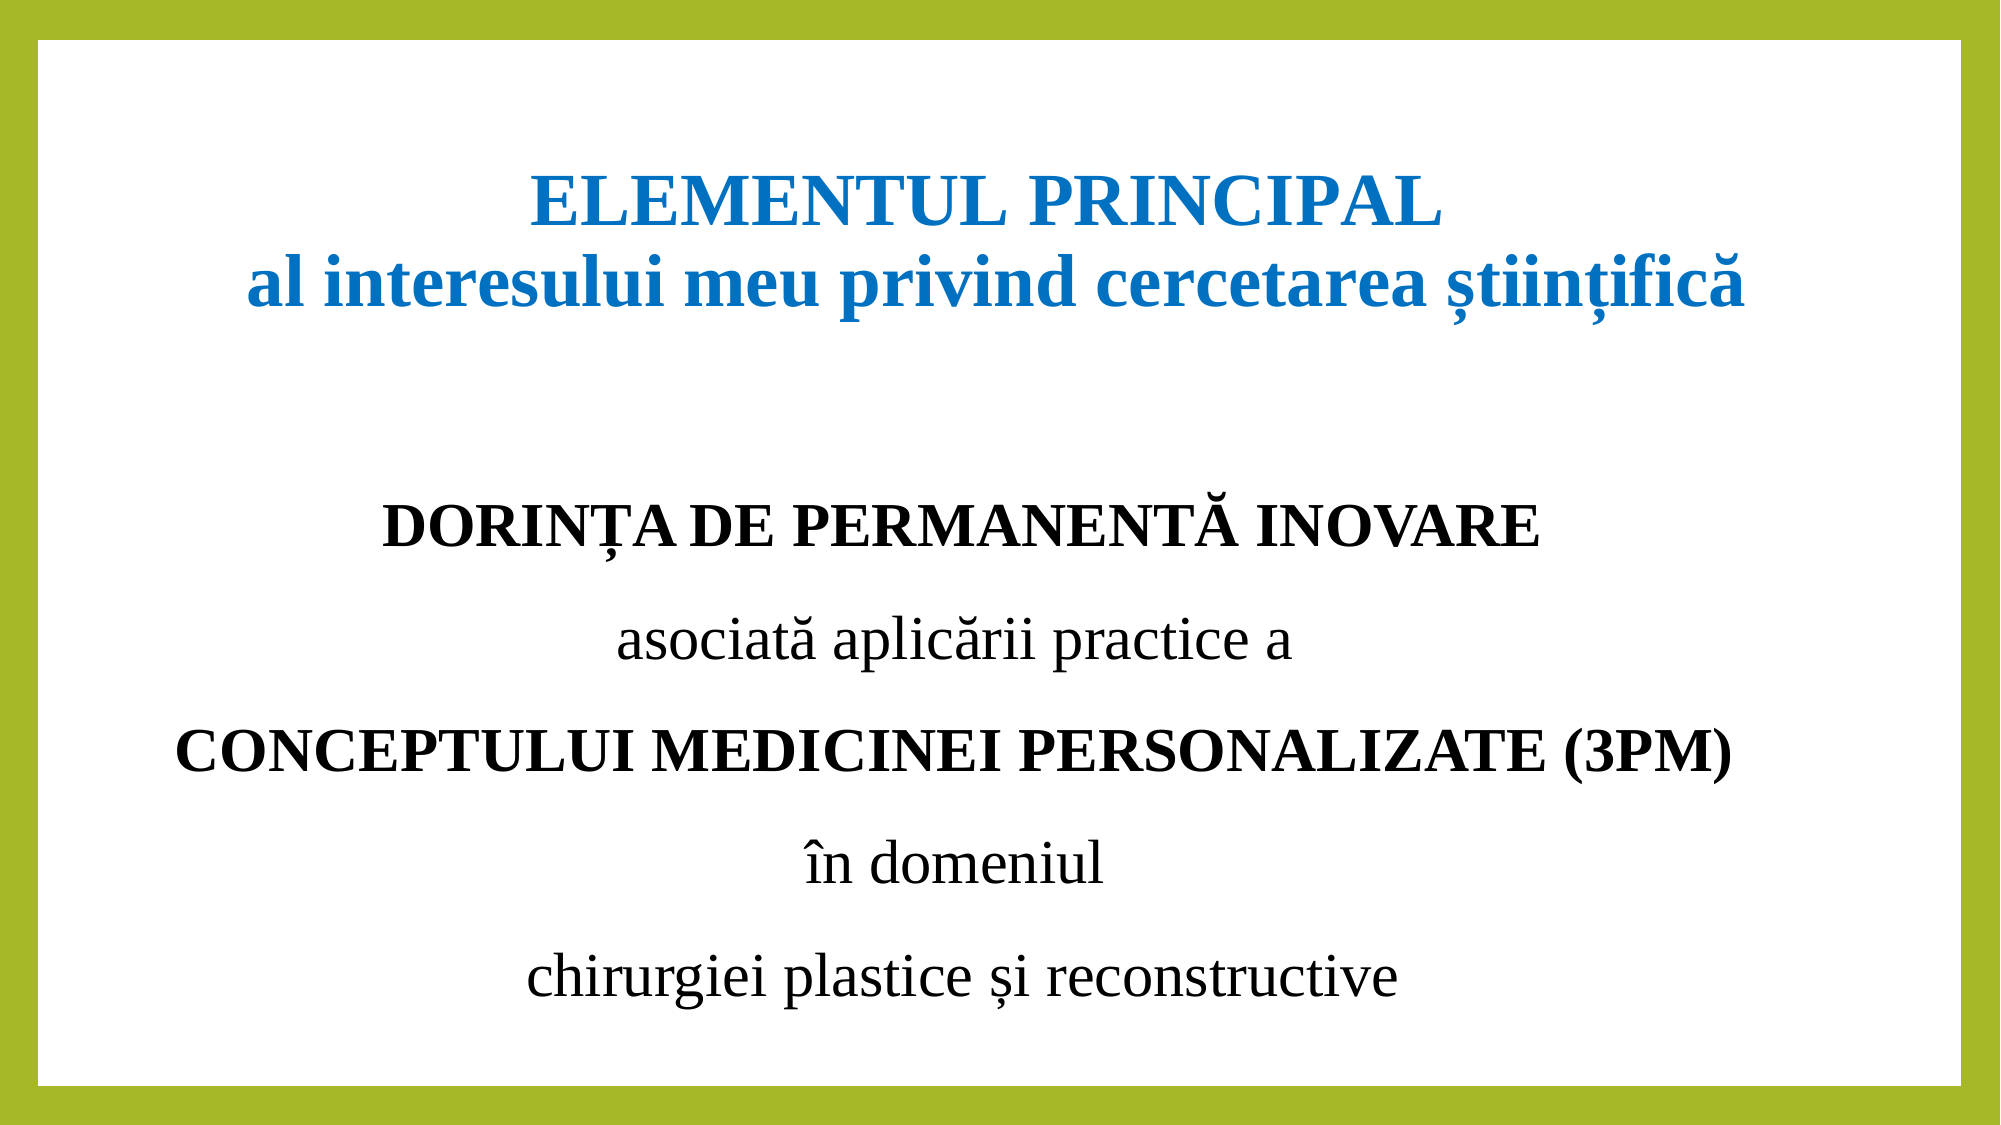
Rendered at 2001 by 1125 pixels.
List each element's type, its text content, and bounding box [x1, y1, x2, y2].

title ELEMENTUL PRINCIPAL al interesului meu privind cercetarea științifică [187, 153, 1808, 400]
list DORINȚA DE PERMANENTĂ INOVARE asociată aplicării practice a CONCEPTULUI MEDICINEI PERSONALIZATE (3PM) în domeniul chirurgiei plastice și reconstructive [159, 439, 1829, 1059]
